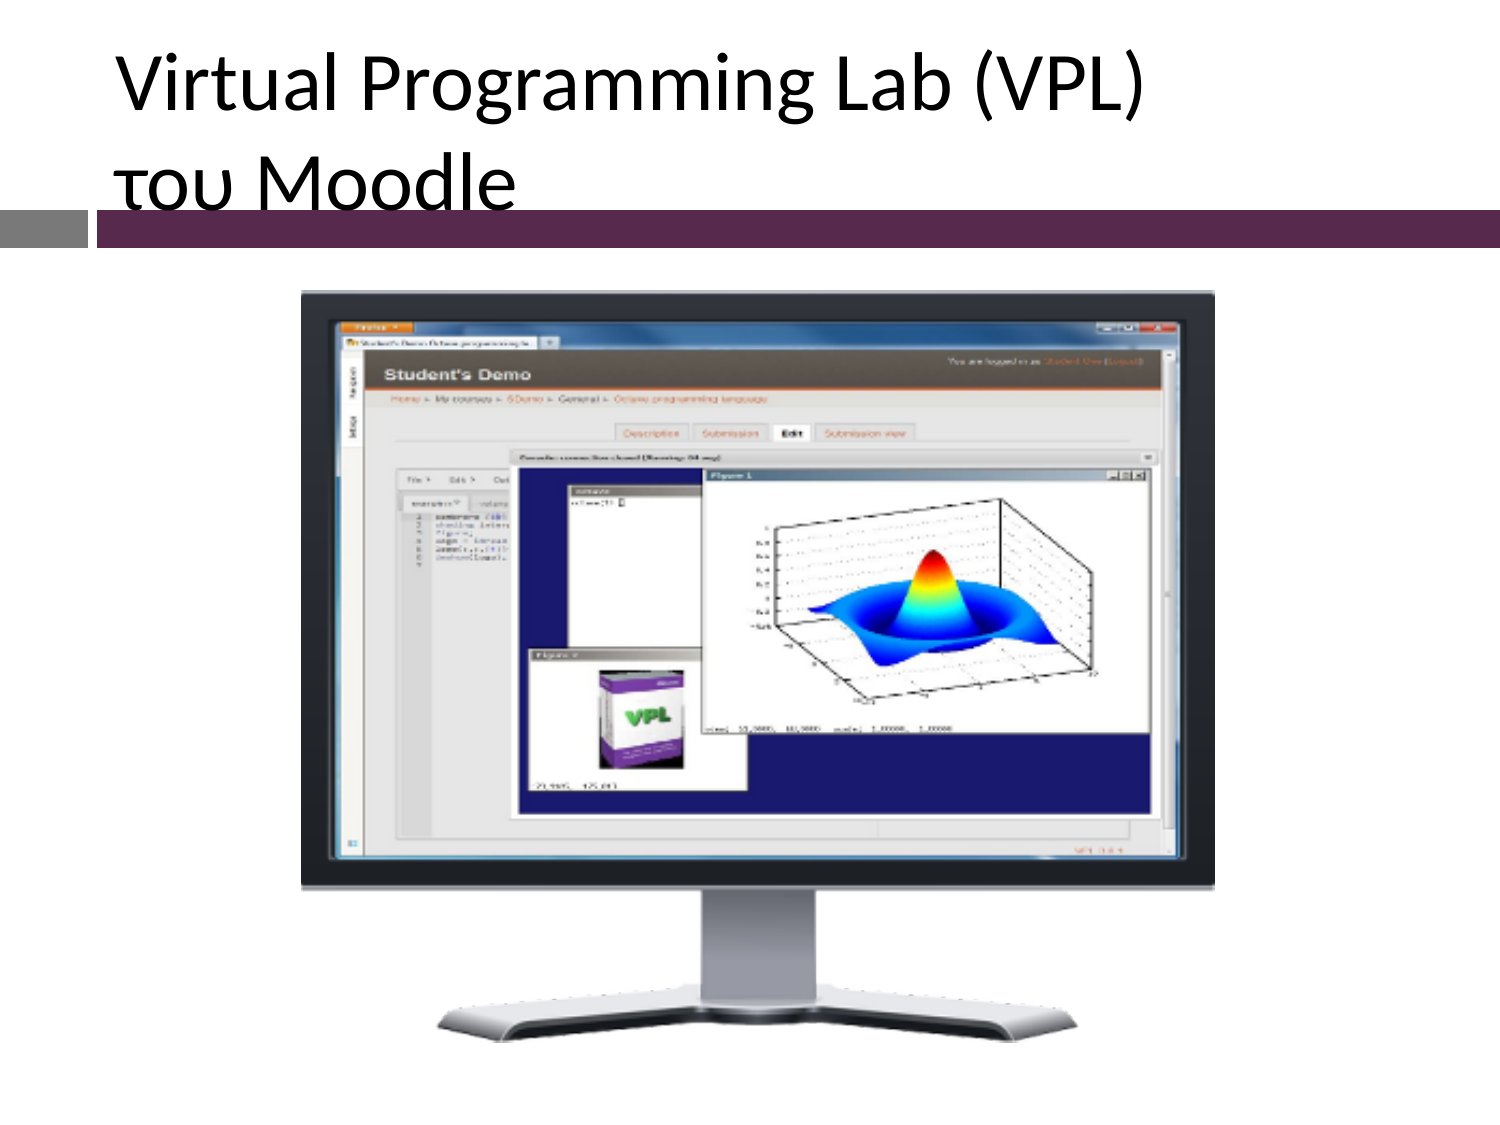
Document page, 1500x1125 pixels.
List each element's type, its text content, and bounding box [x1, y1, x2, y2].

picture [301, 290, 1215, 1043]
title Virtual Programming Lab (VPL) του Moodle [100, 19, 1438, 182]
